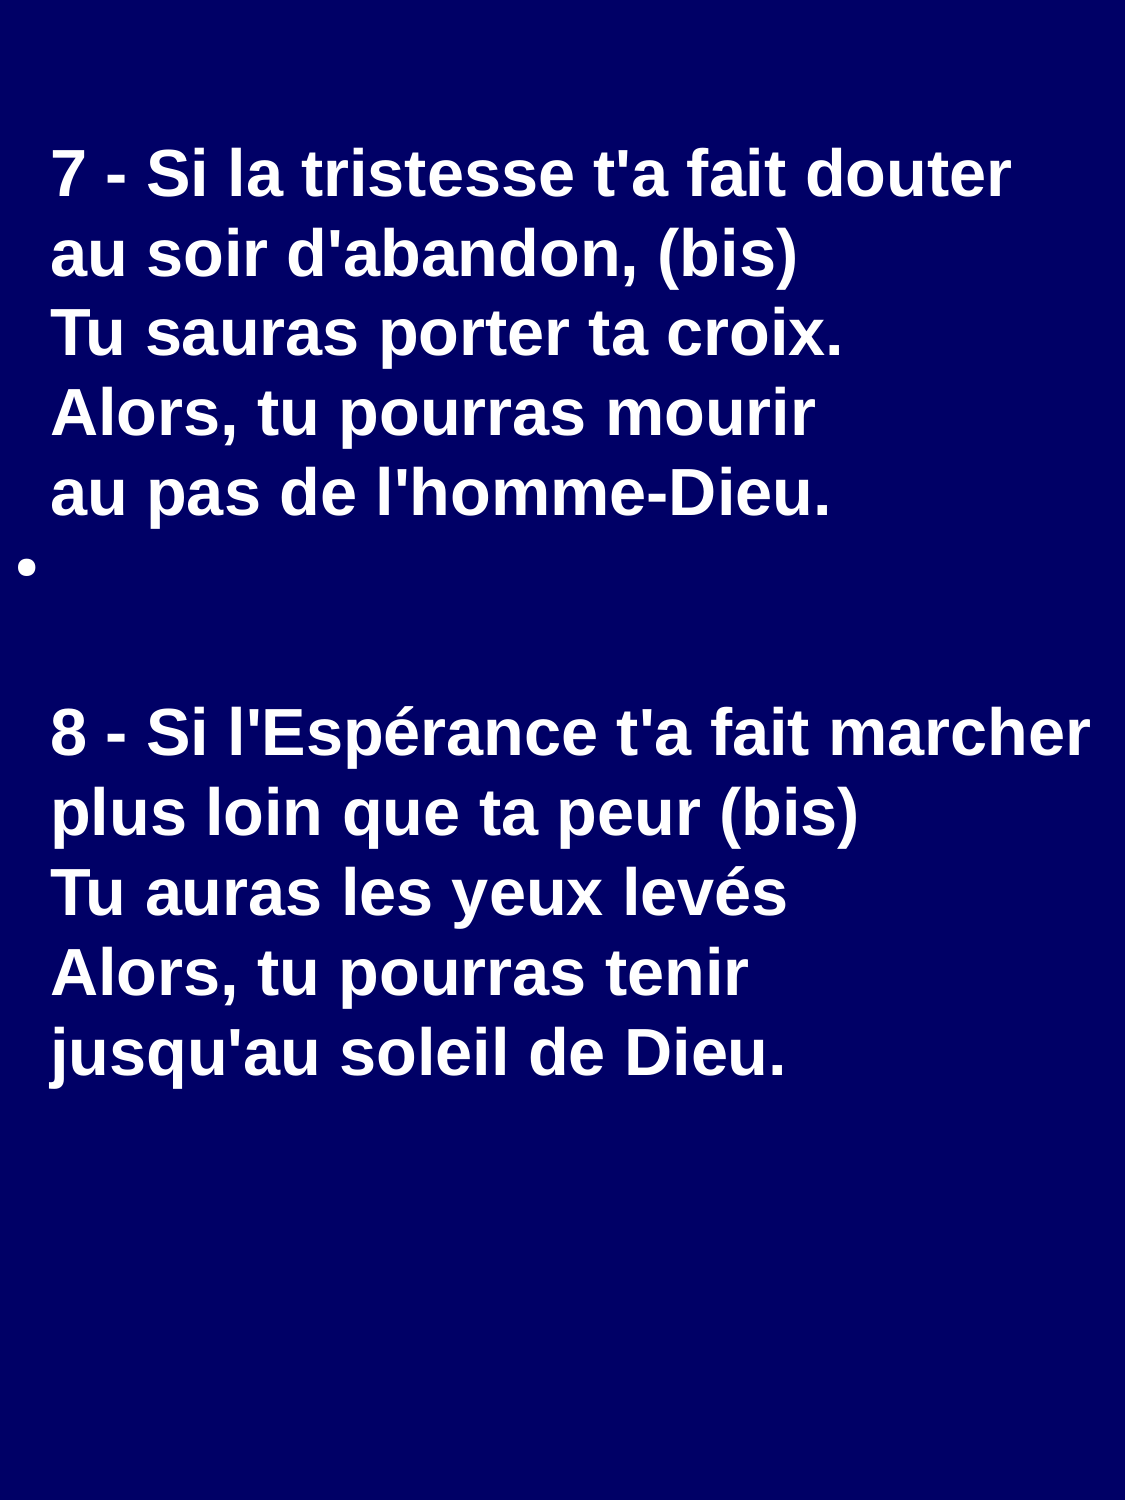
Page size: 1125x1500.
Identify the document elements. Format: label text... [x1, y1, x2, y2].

text_box 7 - Si la tristesse t'a fait douter au soir d'abandon, (bis) Tu sauras porter ta croix. Alors, tu pourras mourir au pas de l'homme-Dieu. 8 - Si l'Espérance t'a fait marcher plus loin que ta peur (bis) Tu auras les yeux levés Alors, tu pourras tenir jusqu'au soleil de Dieu. [0, 76, 1125, 1187]
